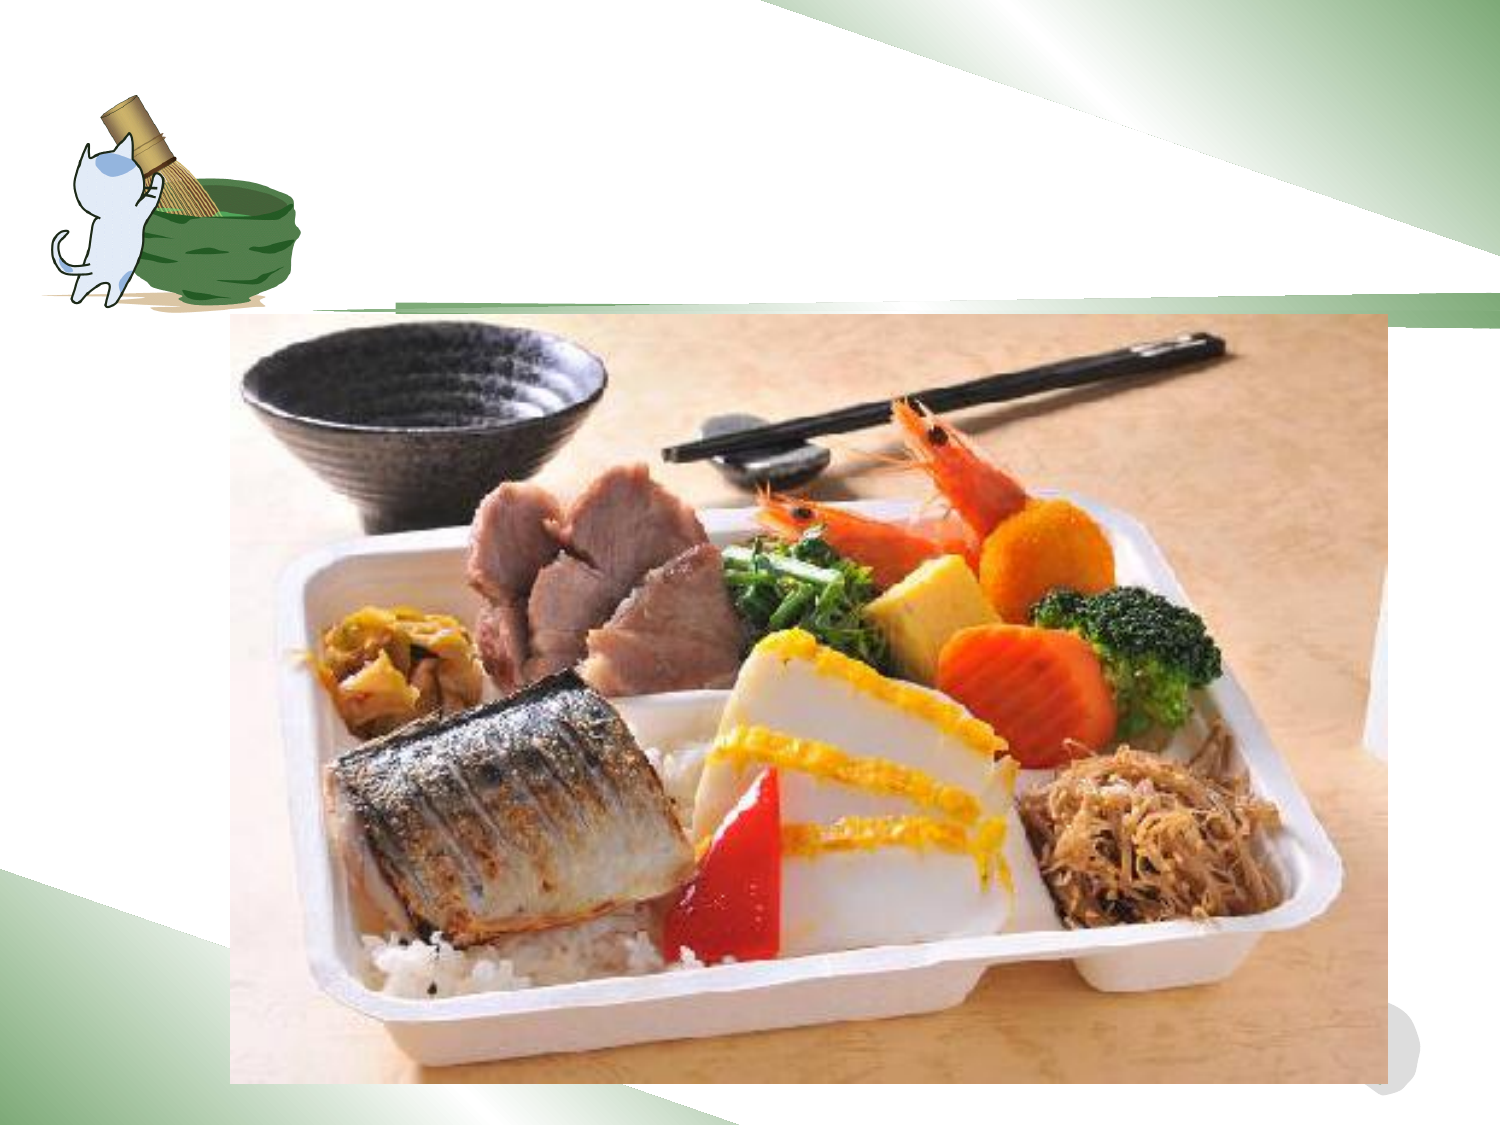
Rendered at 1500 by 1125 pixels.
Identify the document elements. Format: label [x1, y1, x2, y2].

title [301, 99, 1388, 288]
picture [29, 90, 1388, 1084]
